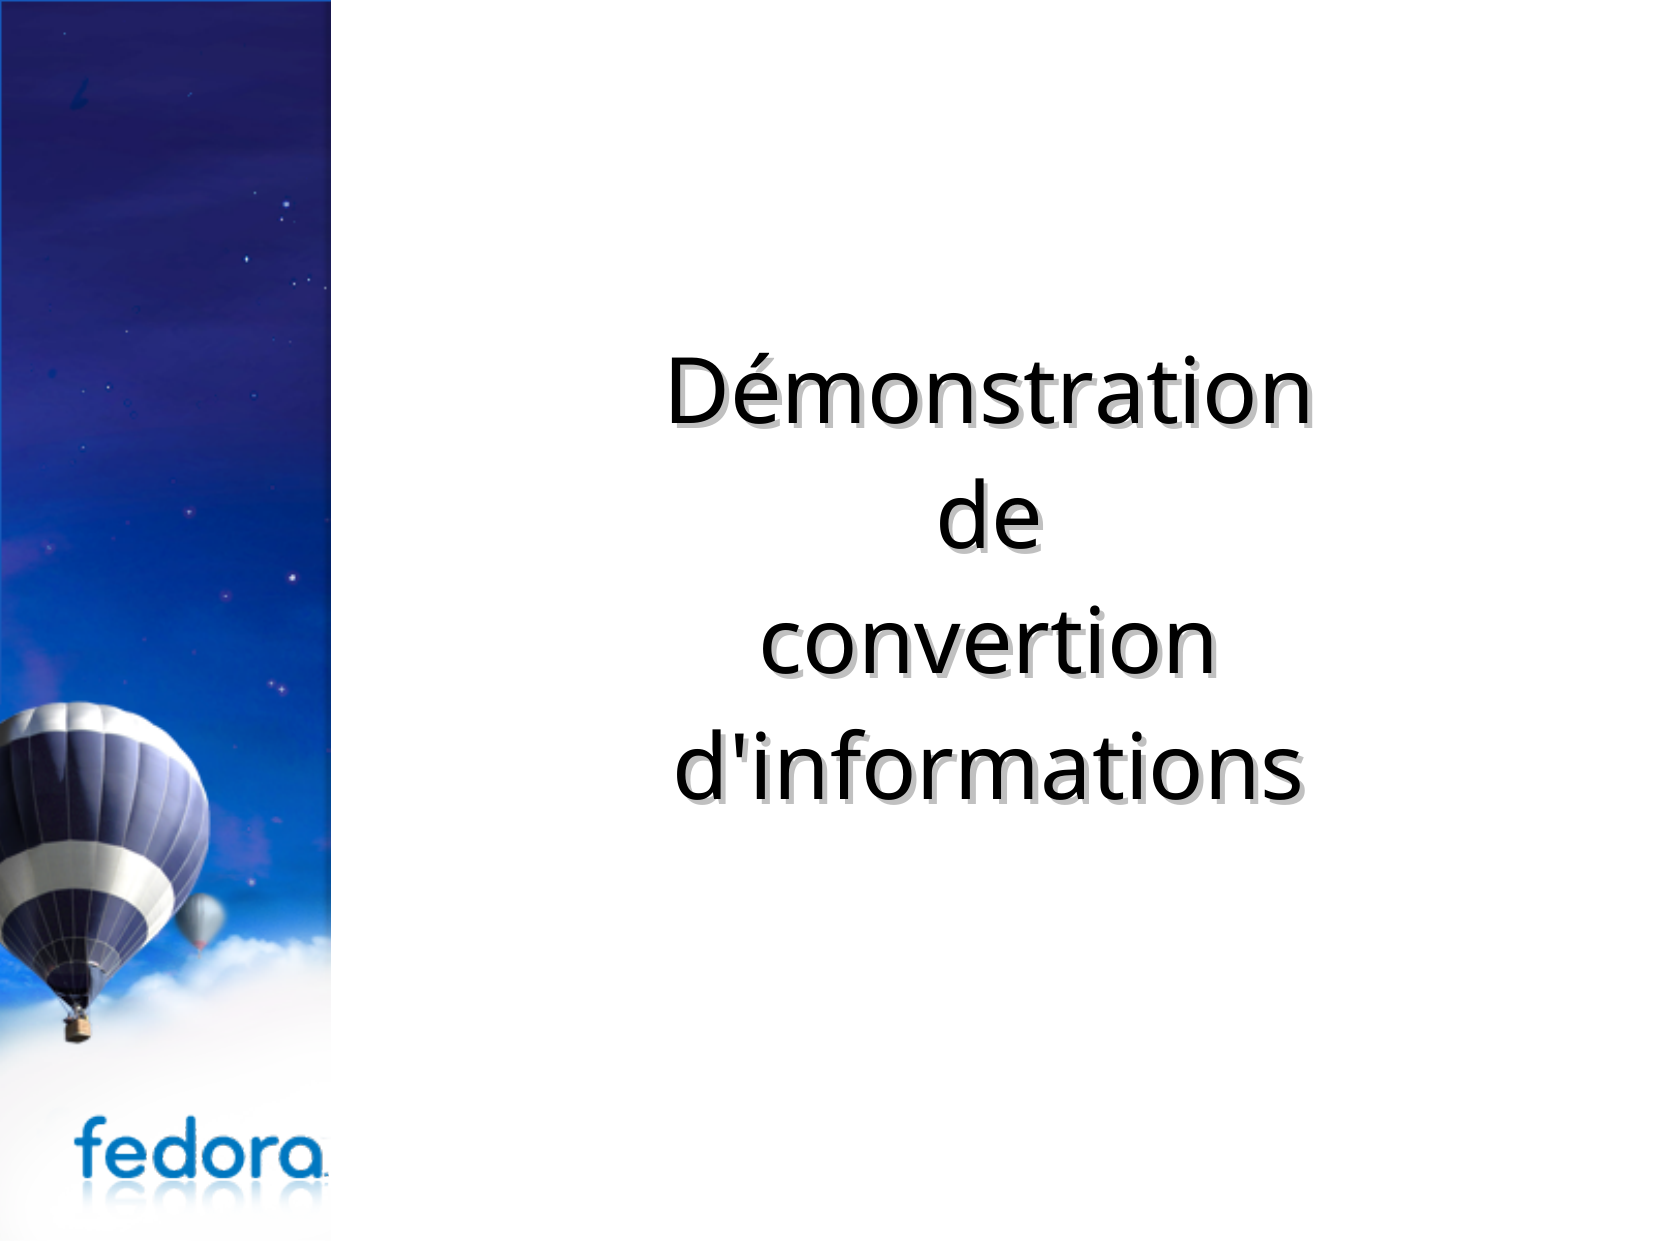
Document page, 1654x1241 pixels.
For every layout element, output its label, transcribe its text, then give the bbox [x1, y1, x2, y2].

picture [0, 0, 331, 1241]
title Démonstration de convertion d'informations [331, 354, 1654, 798]
